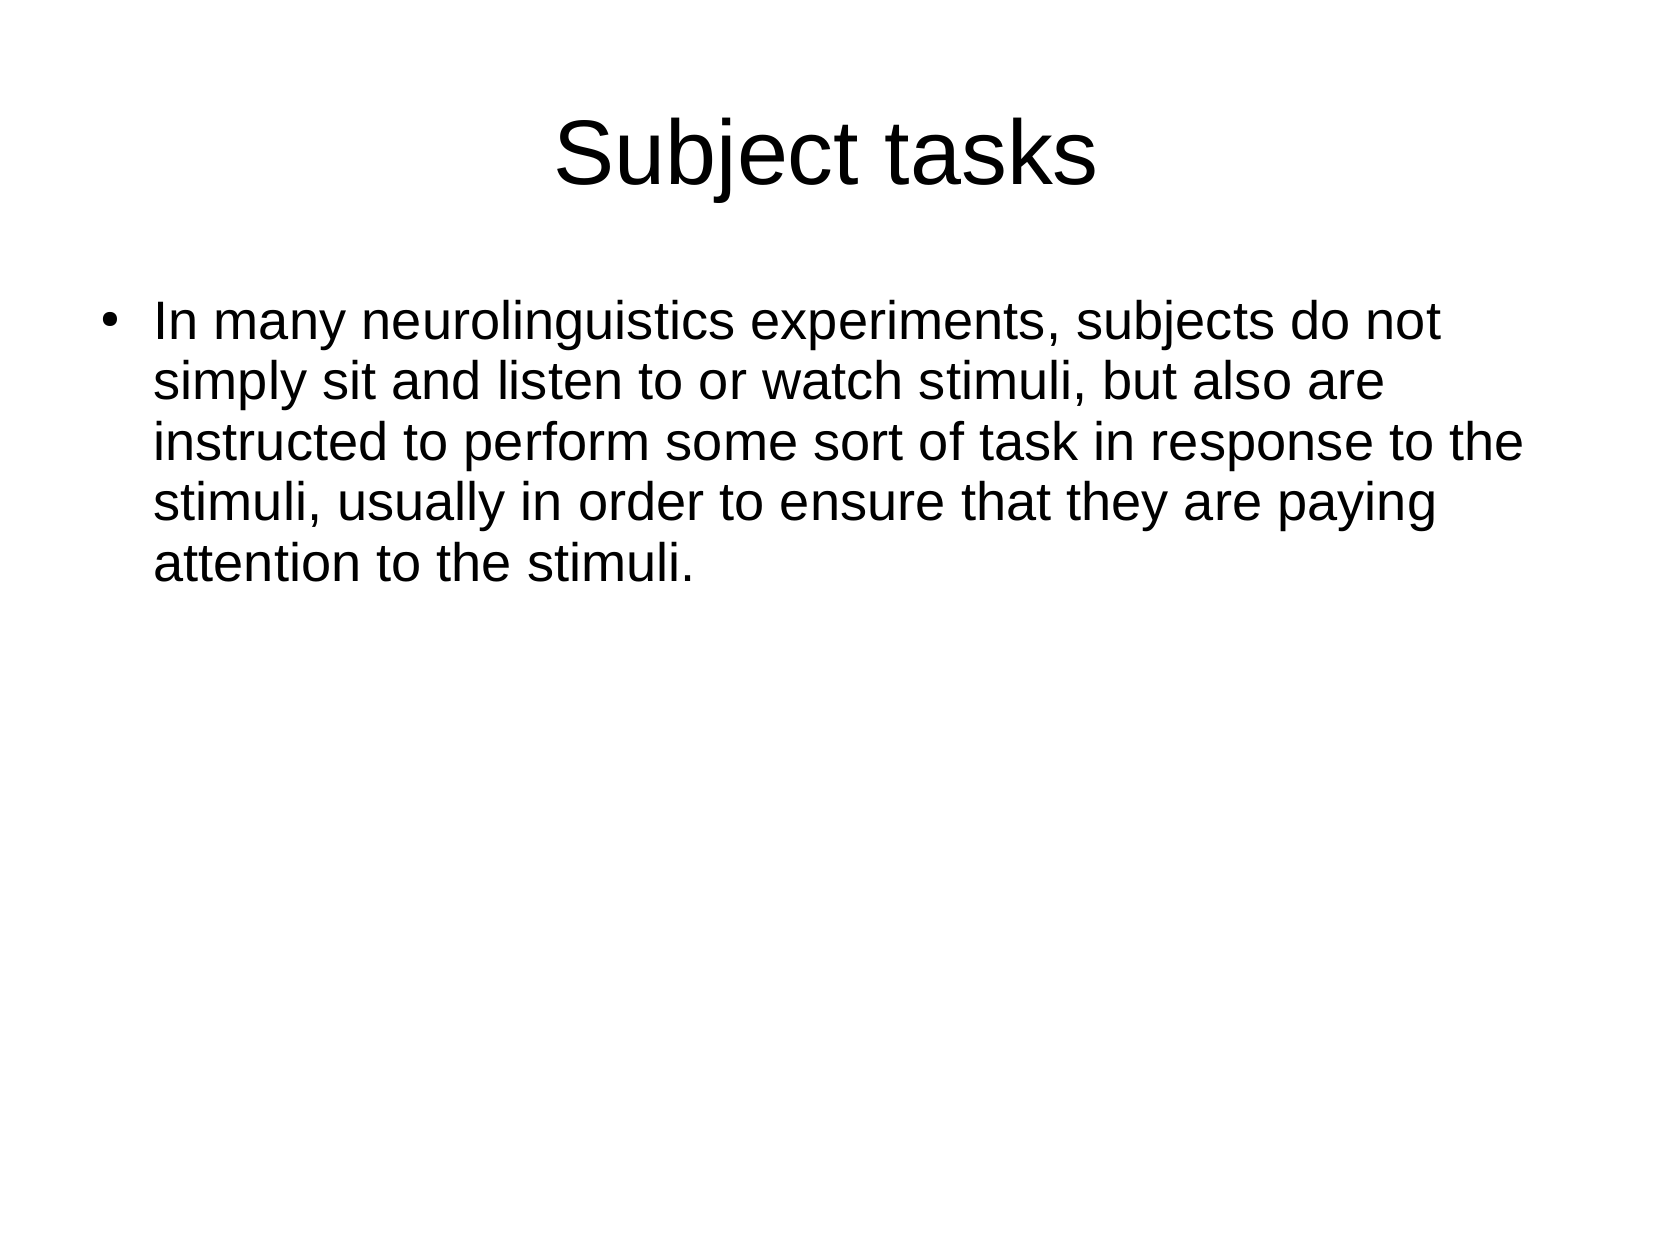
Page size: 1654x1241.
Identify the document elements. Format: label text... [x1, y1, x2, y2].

title Subject tasks [82, 49, 1571, 257]
list In many neurolinguistics experiments, subjects do not simply sit and listen to or watch stimuli, but also are instructed to perform some sort of task in response to the stimuli, usually in order to ensure that they are paying attention to the stimuli. [82, 290, 1538, 1010]
